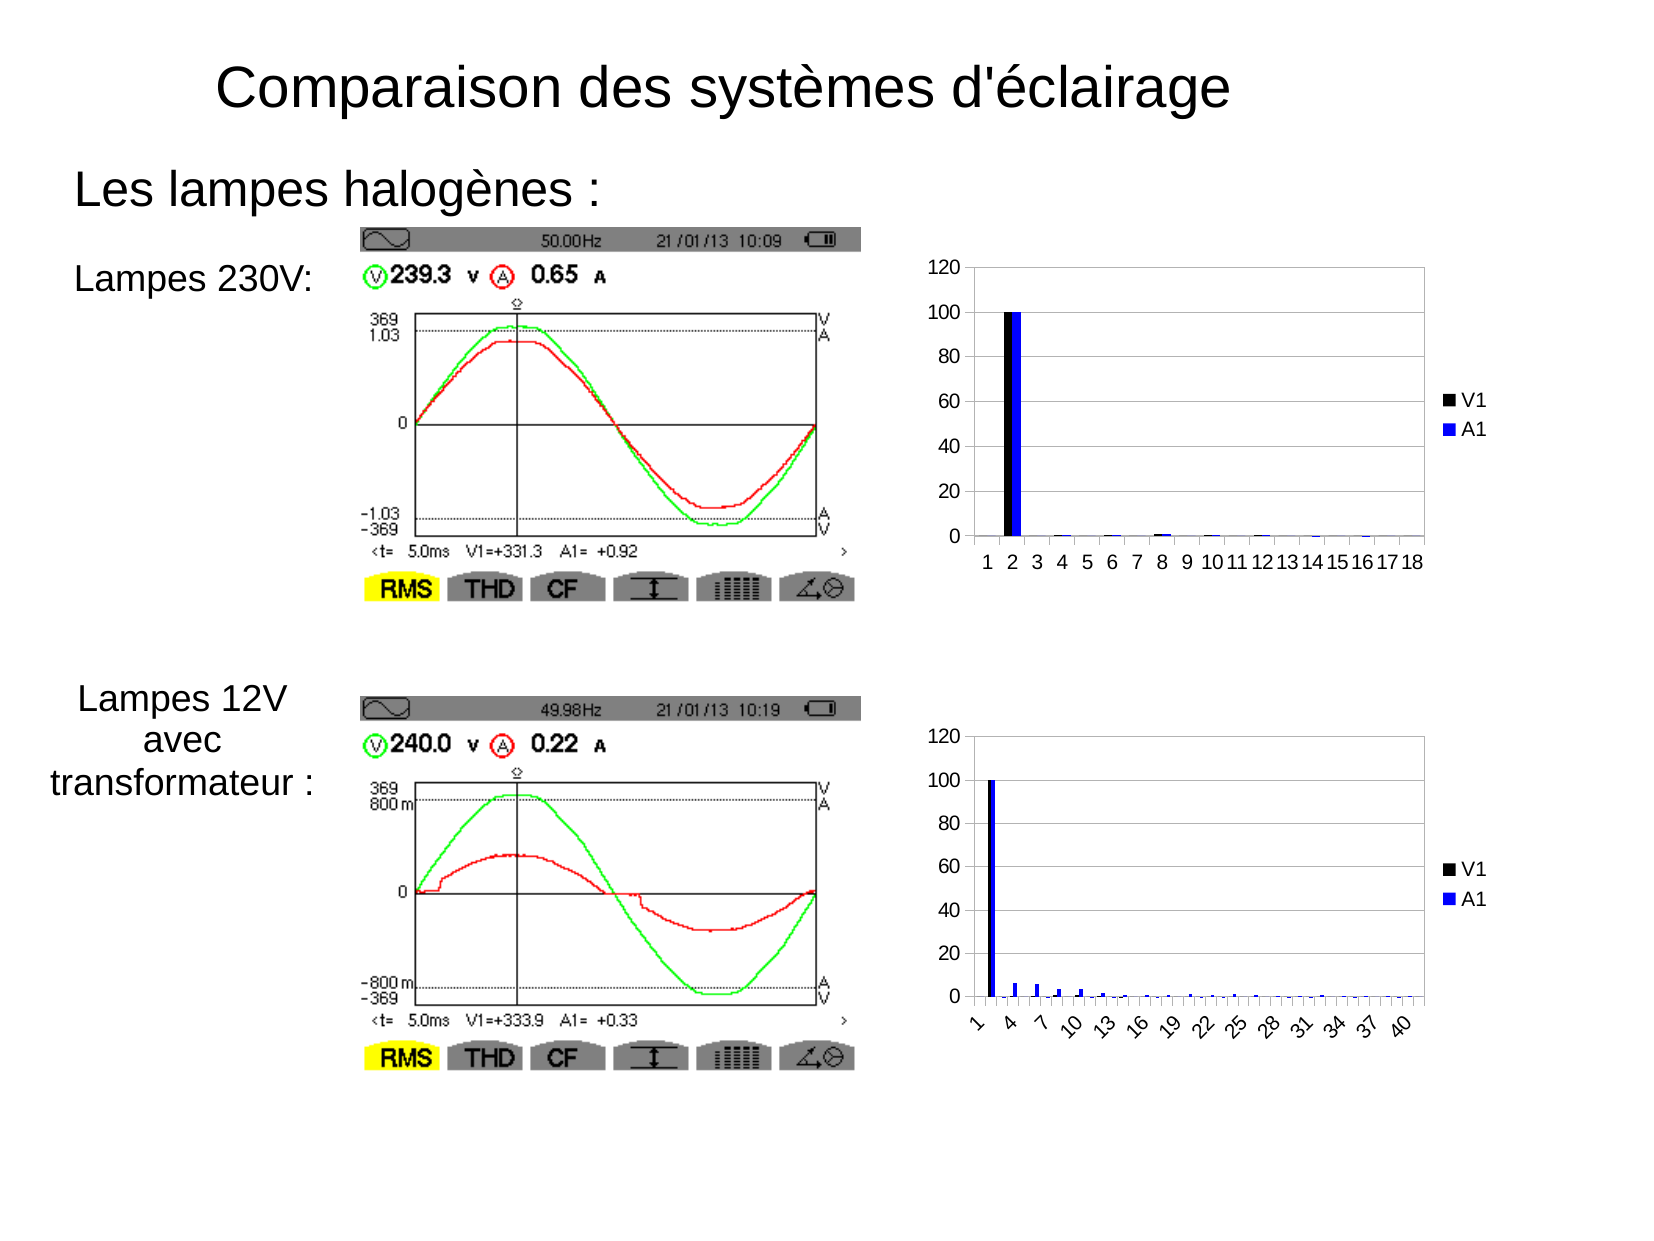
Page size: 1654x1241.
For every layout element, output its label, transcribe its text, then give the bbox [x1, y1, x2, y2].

text_box Lampes 230V: [59, 250, 331, 308]
text_box Comparaison des systèmes d'éclairage [200, 47, 1246, 128]
text_box Les lampes halogènes : [59, 153, 626, 225]
picture [360, 696, 861, 1072]
picture [360, 227, 861, 603]
chart [915, 718, 1506, 1051]
text_box Lampes 12V avec transformateur : [35, 669, 343, 811]
chart [915, 248, 1506, 581]
